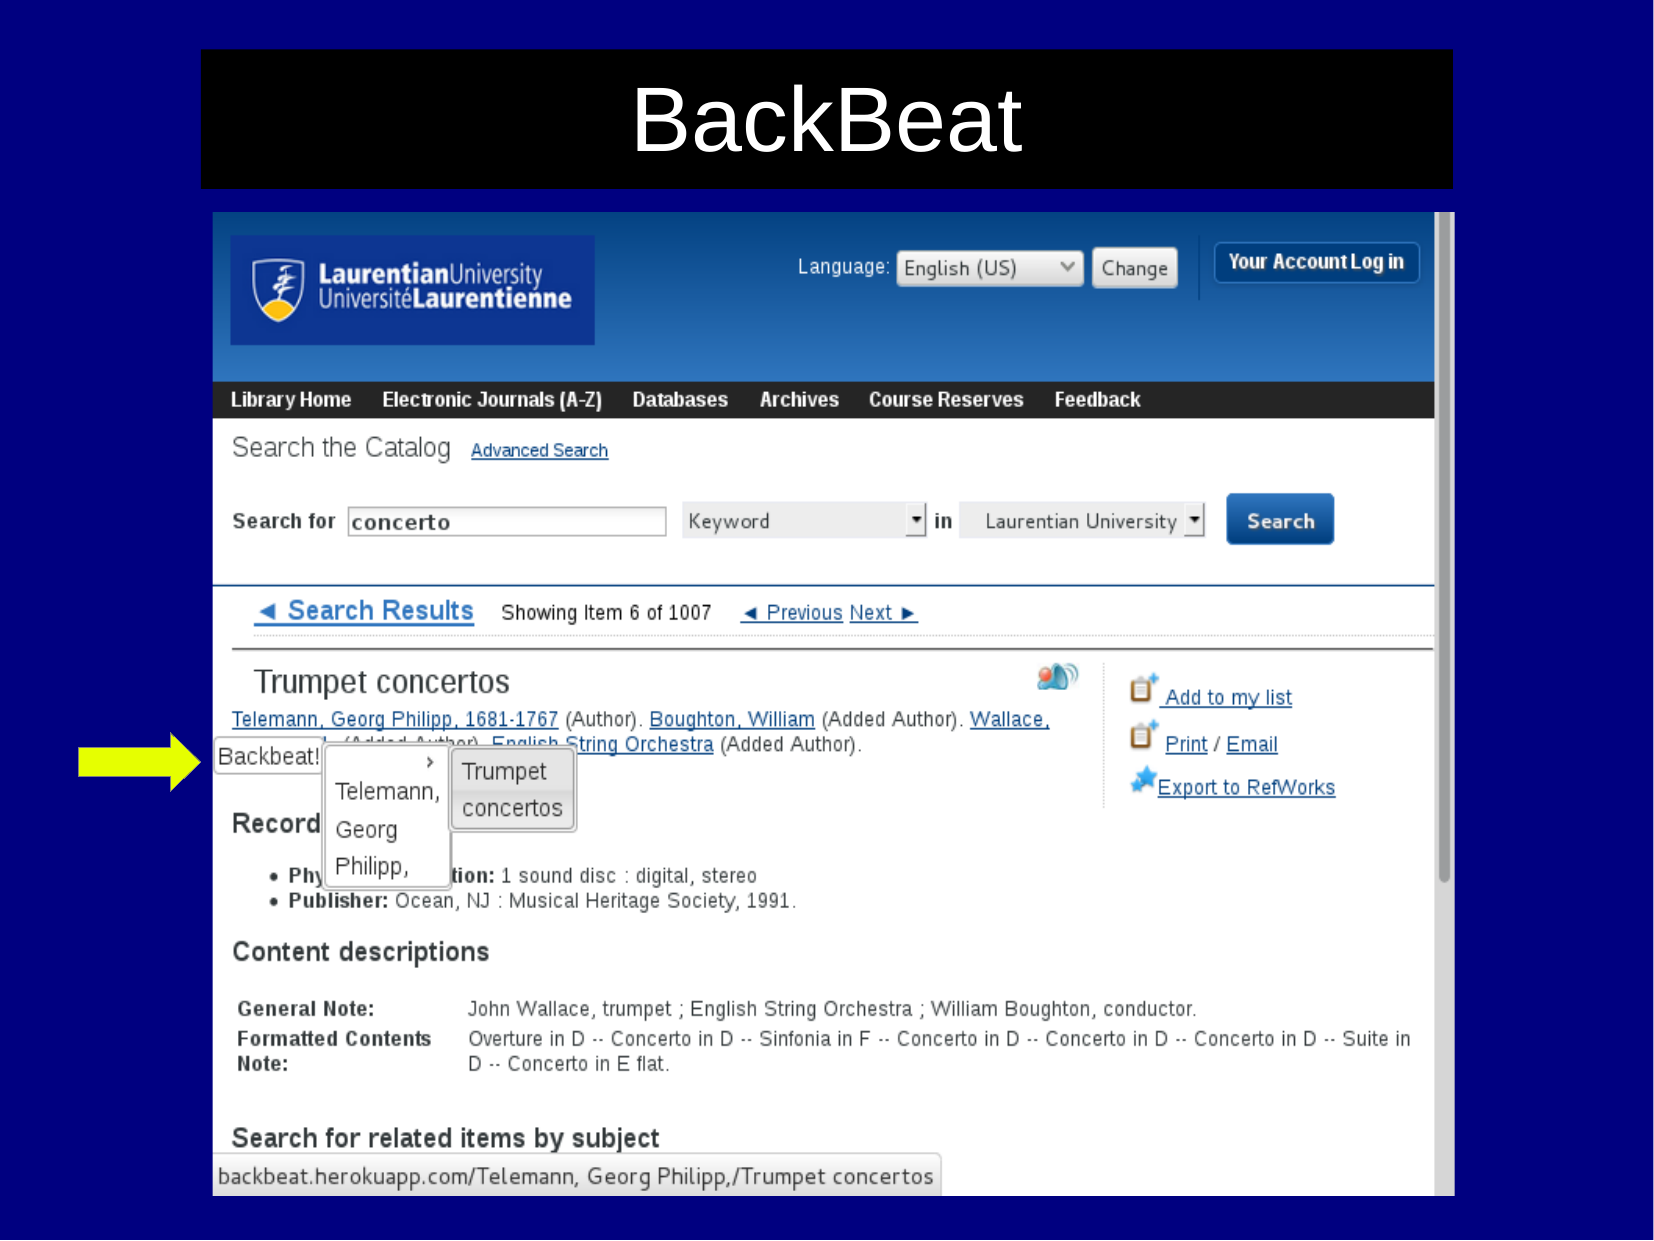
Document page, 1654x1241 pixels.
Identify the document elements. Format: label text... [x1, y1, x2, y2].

title BackBeat [200, 49, 1453, 189]
text_box [78, 732, 201, 792]
picture [212, 212, 1455, 1196]
